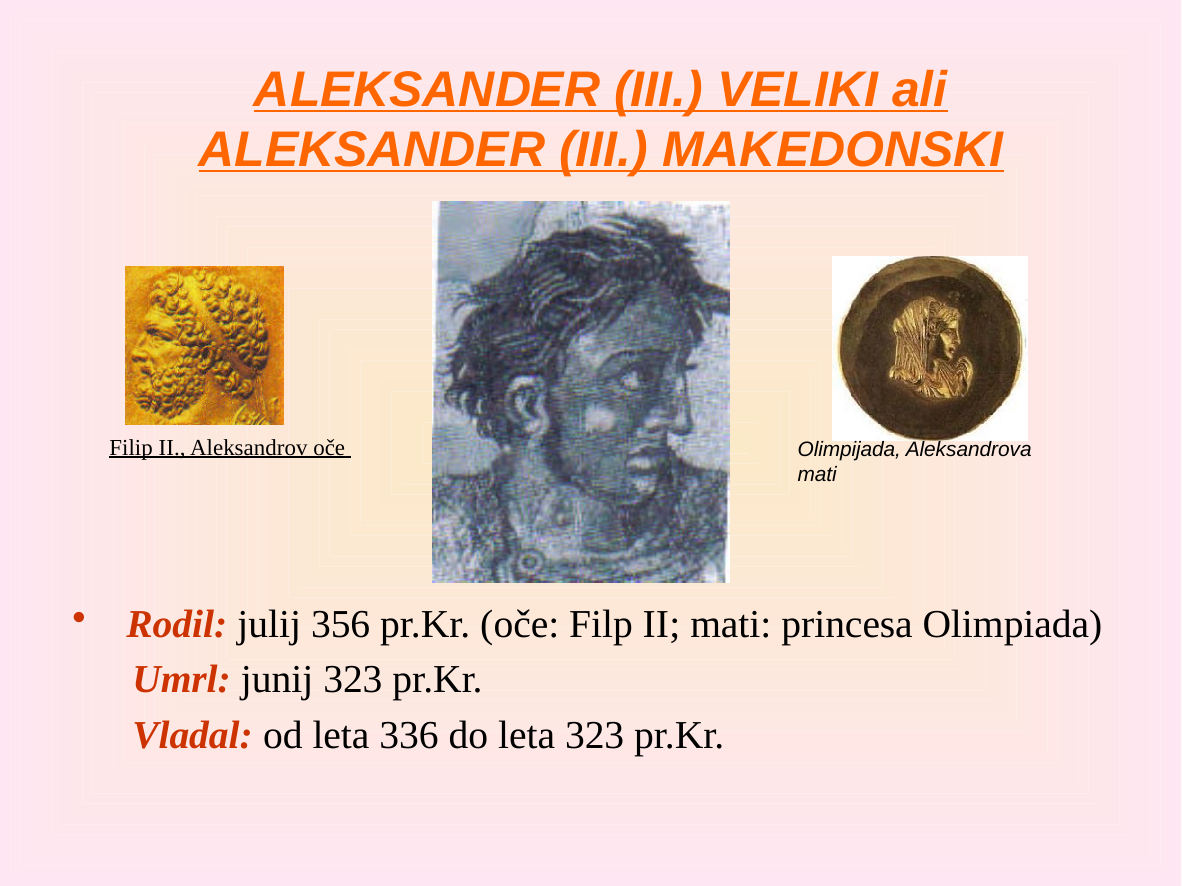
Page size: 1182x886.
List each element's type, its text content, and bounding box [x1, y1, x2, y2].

title ALEKSANDER (III.) VELIKI ali ALEKSANDER (III.) MAKEDONSKI [69, 42, 1133, 191]
picture [432, 201, 730, 583]
list Rodil: julij 356 pr.Kr. (oče: Filp II; mati: princesa Olimpiada) Umrl: junij 323 pr.Kr. Vladal: od leta 336 do leta 323 pr.Kr. [60, 591, 1121, 825]
picture [832, 256, 1028, 429]
text_box Olimpijada, Aleksandrova mati [785, 429, 1084, 492]
text_box Filip II., Aleksandrov oče [97, 433, 340, 458]
picture [125, 266, 284, 425]
